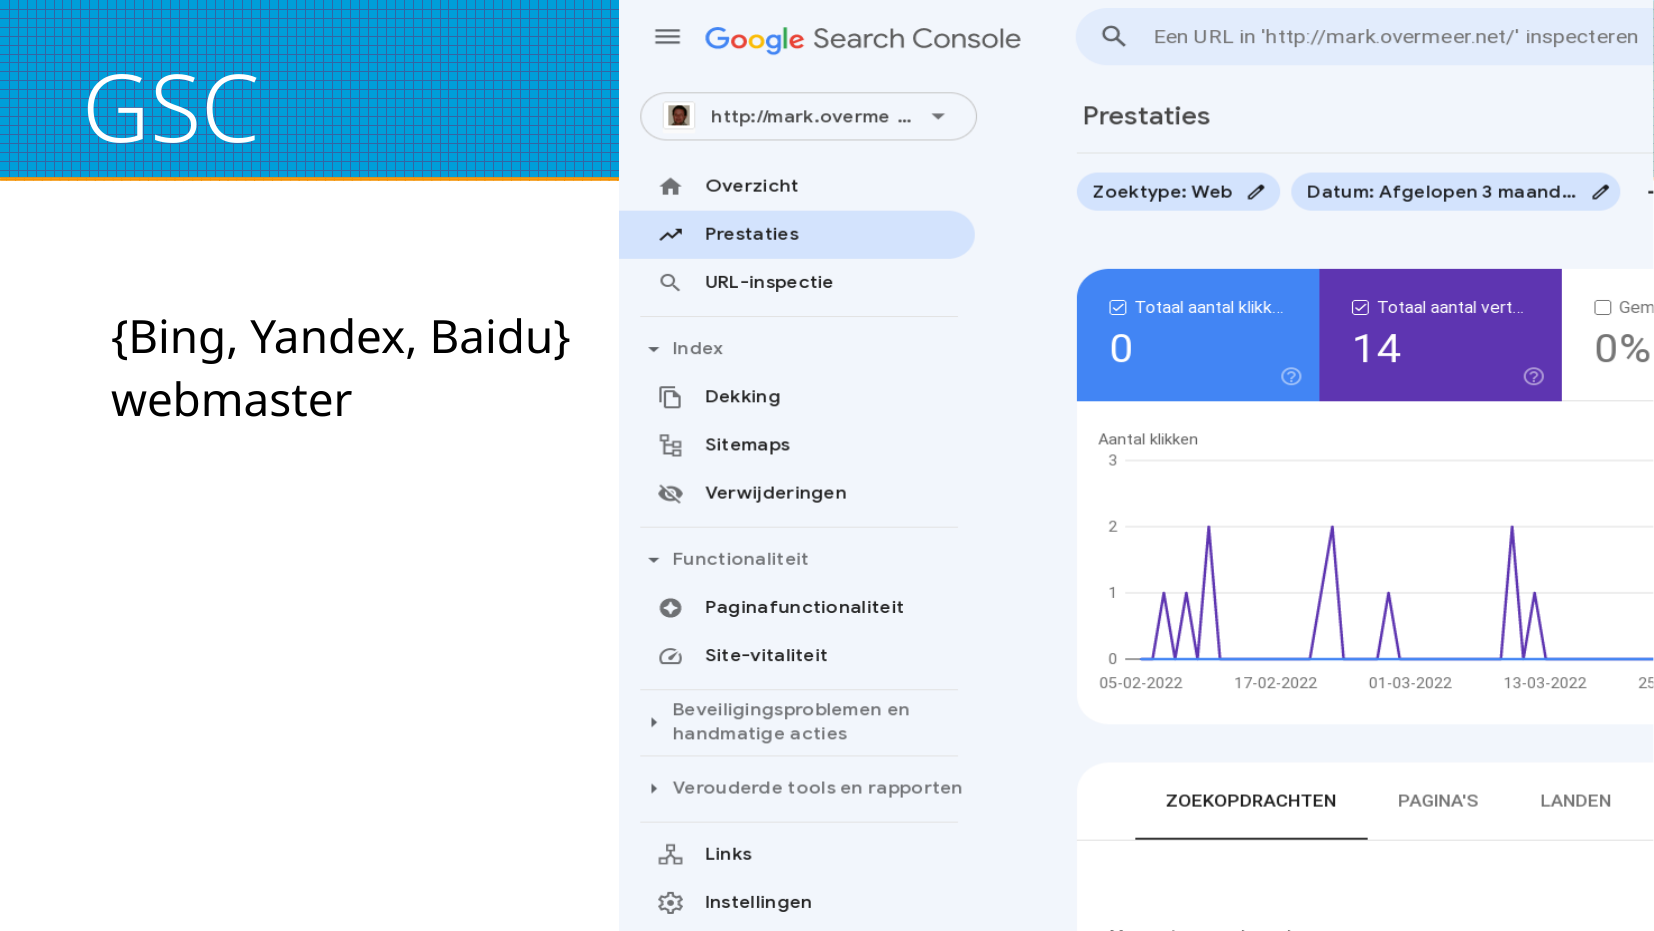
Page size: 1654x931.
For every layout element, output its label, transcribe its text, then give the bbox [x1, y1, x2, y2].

text_box {Bing, Yandex, Baidu} webmaster [105, 304, 520, 431]
picture [619, 0, 1654, 931]
title GSC [82, 14, 619, 171]
